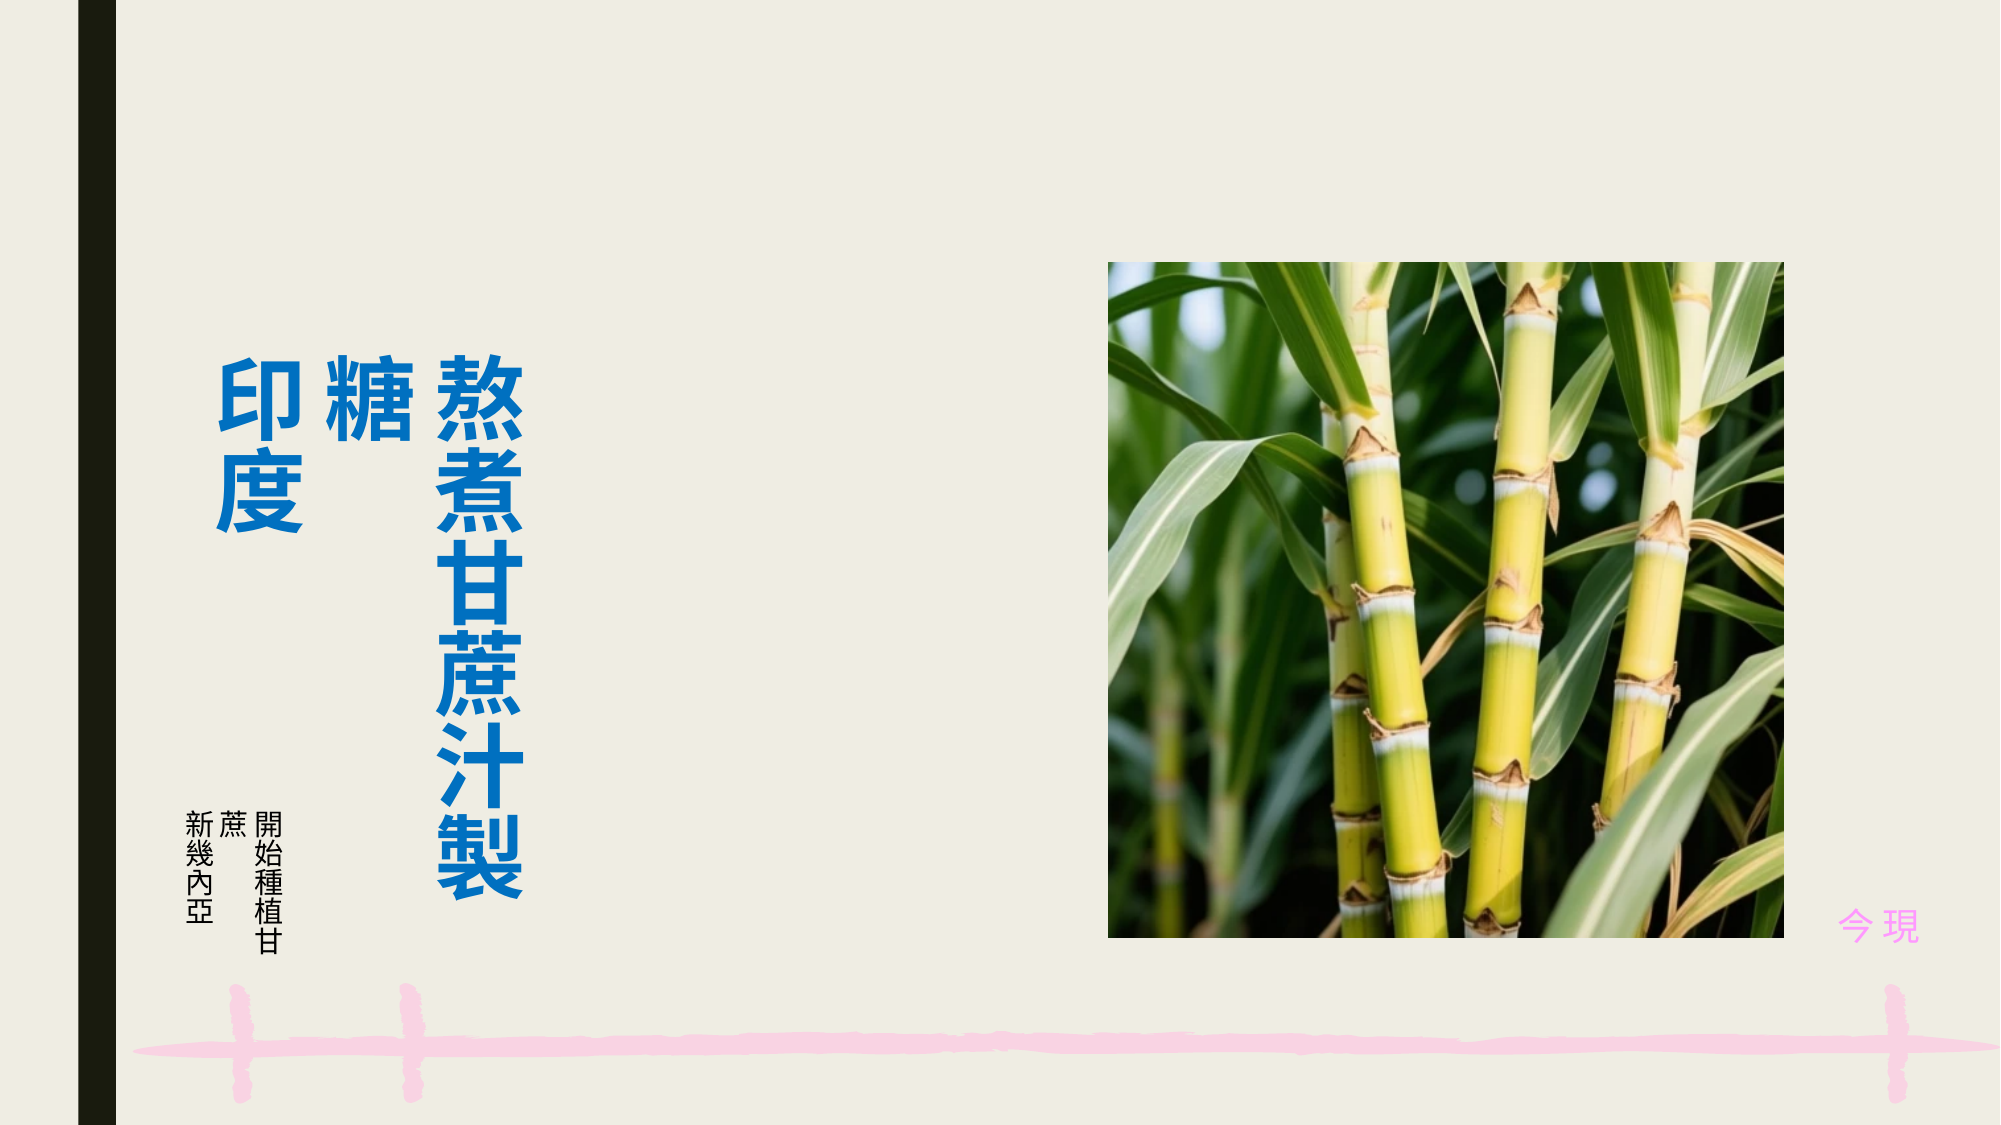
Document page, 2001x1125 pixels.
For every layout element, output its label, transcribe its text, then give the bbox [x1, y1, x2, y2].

text_box 現今 [1854, 892, 1930, 984]
picture [1108, 262, 1784, 938]
text_box 開始種植甘蔗 新幾內亞 [192, 794, 286, 987]
text_box 熬煮甘蔗汁製糖 印度 [286, 338, 540, 1002]
picture [132, 983, 2000, 1104]
